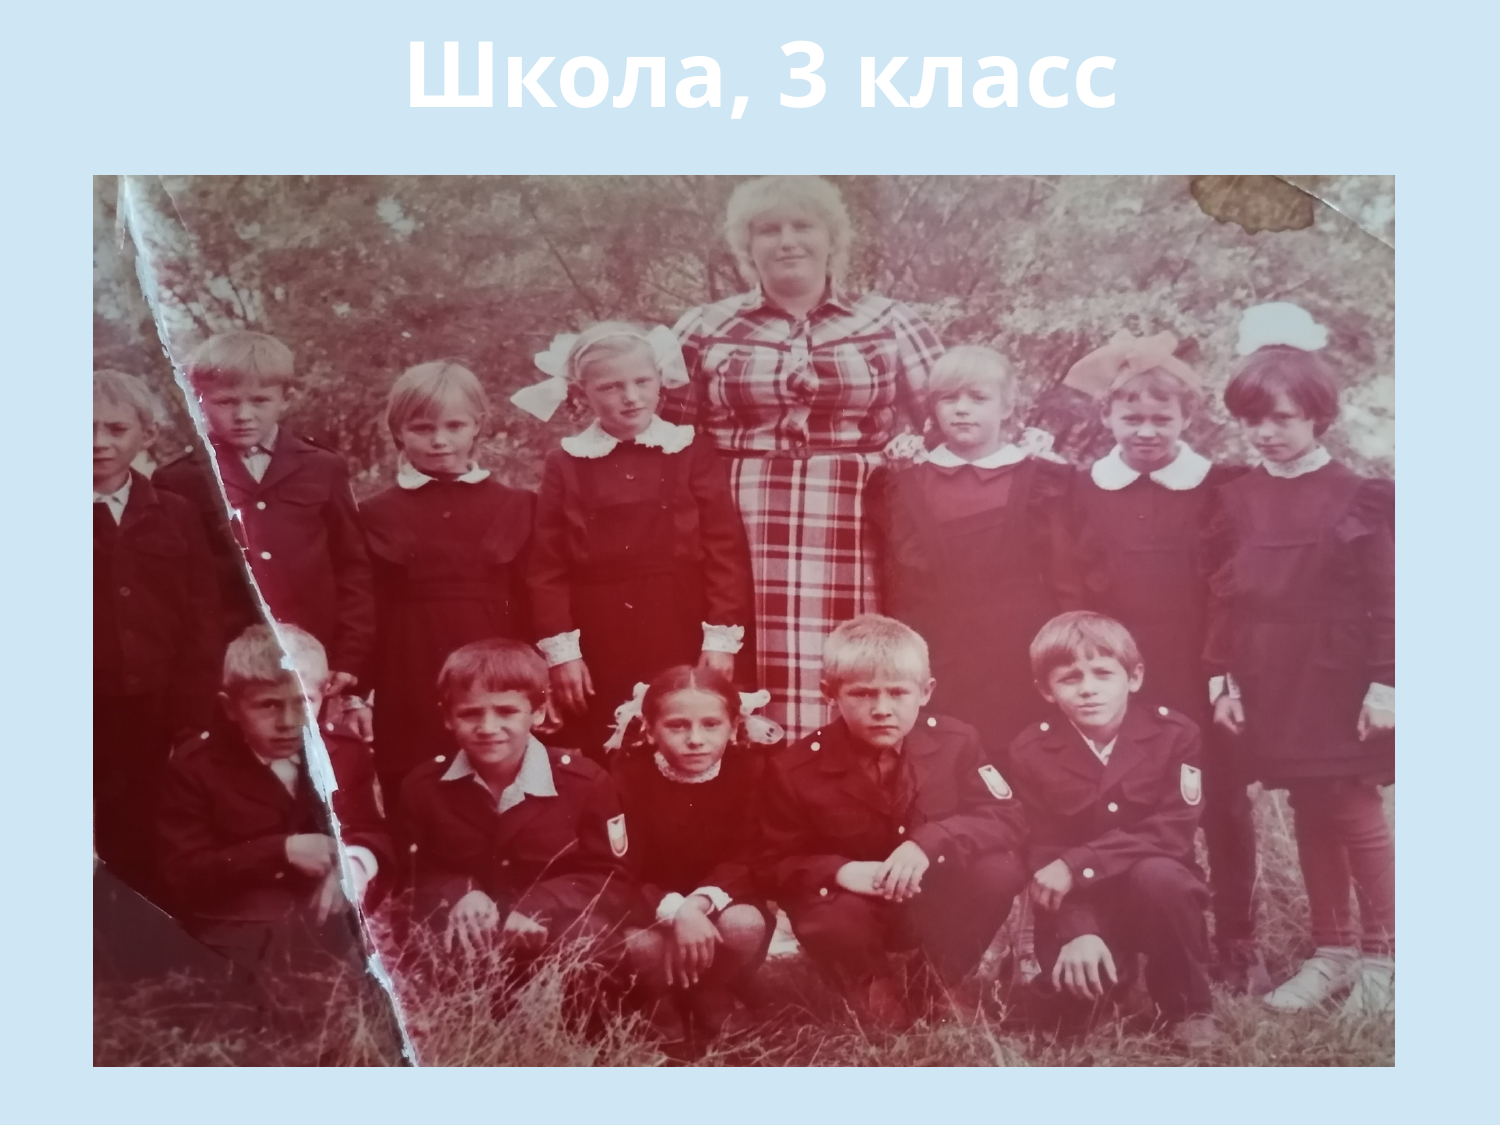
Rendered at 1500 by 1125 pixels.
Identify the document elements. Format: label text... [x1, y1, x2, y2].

title Школа, 3 класс [29, 8, 1471, 197]
picture [93, 175, 1395, 1067]
